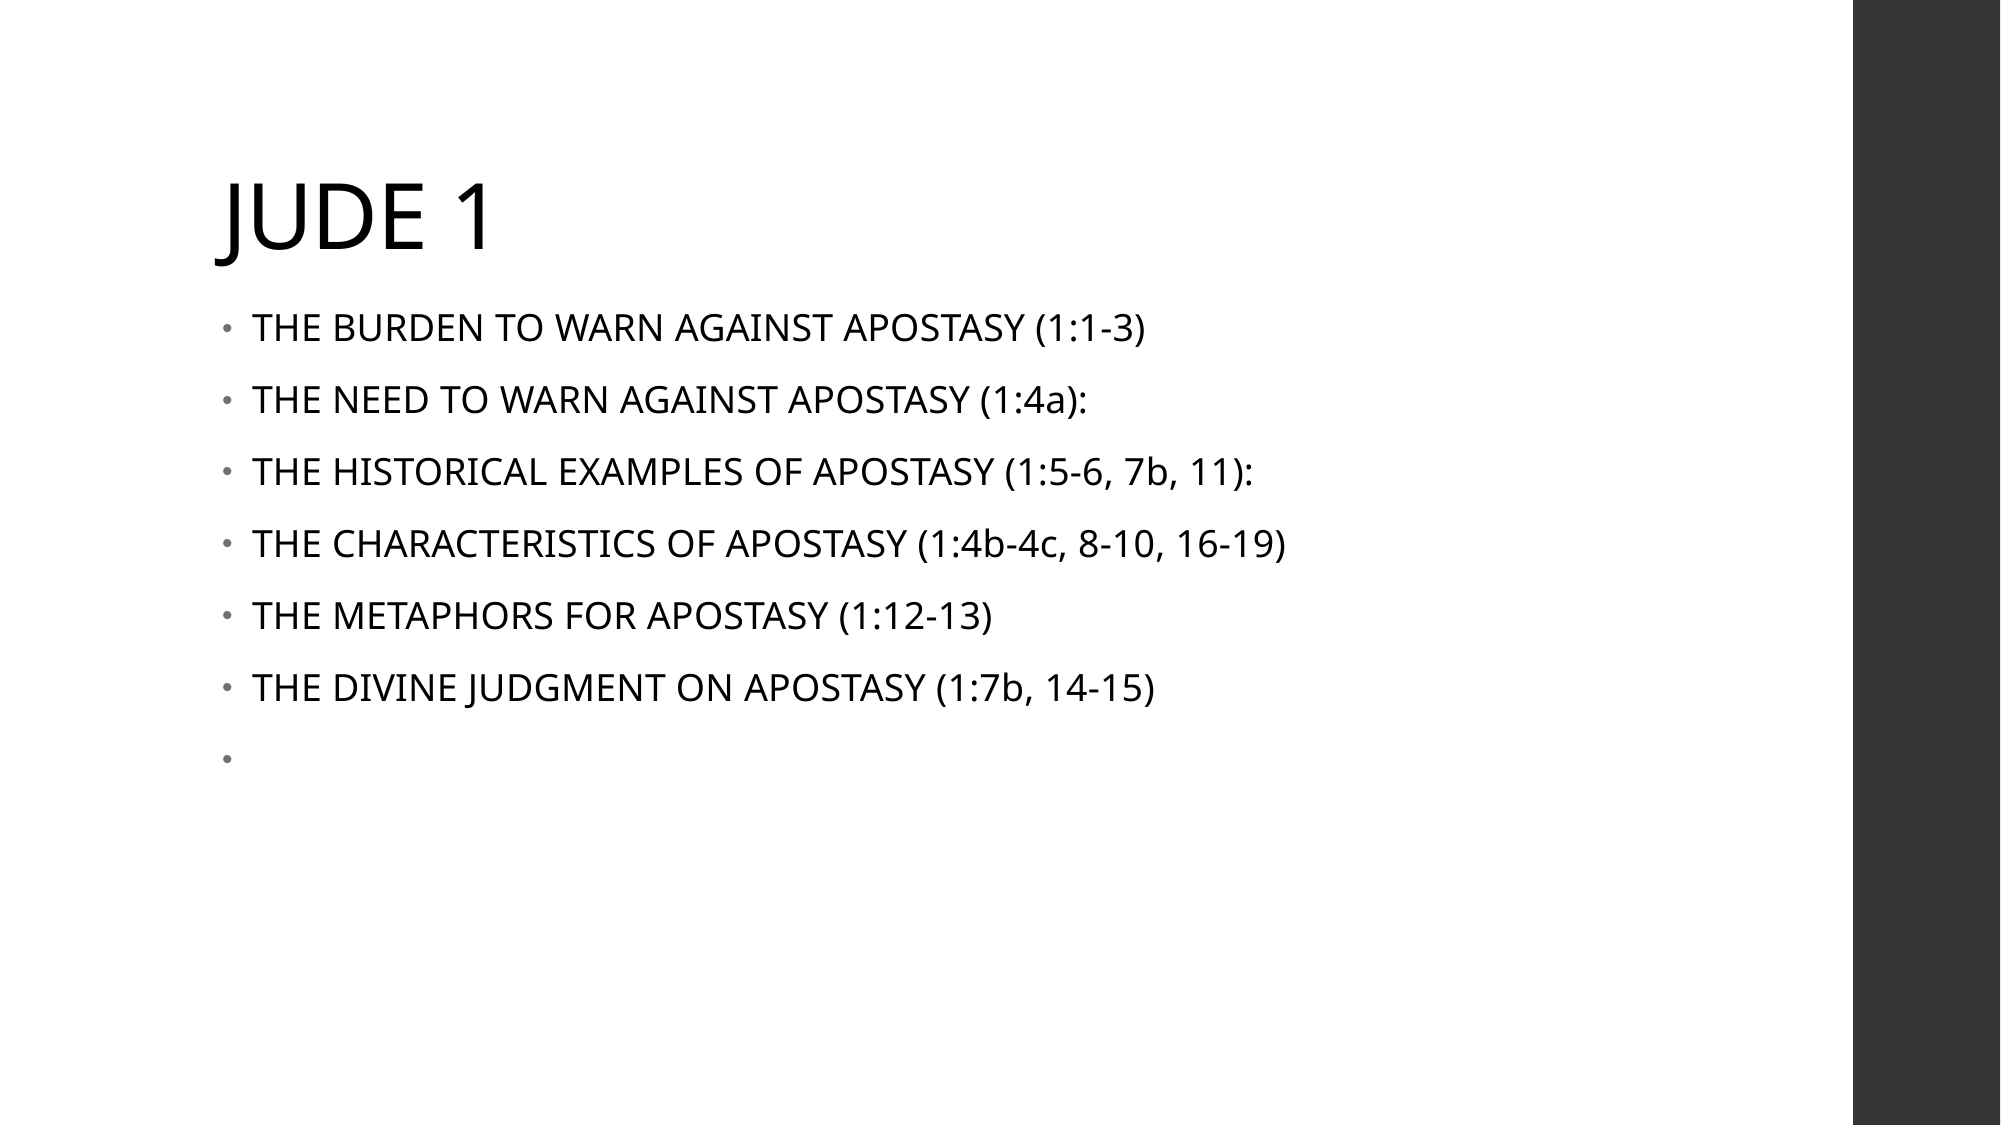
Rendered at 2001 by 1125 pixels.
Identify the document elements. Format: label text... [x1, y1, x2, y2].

list THE BURDEN TO WARN AGAINST APOSTASY (1:1-3) THE NEED TO WARN AGAINST APOSTASY (1:4a): THE HISTORICAL EXAMPLES OF APOSTASY (1:5-6, 7b, 11): THE CHARACTERISTICS OF APOSTASY (1:4b-4c, 8-10, 16-19) THE METAPHORS FOR APOSTASY (1:12-13) THE DIVINE JUDGMENT ON APOSTASY (1:7b, 14-15) [206, 299, 1617, 1014]
title JUDE 1 [206, 60, 1797, 278]
